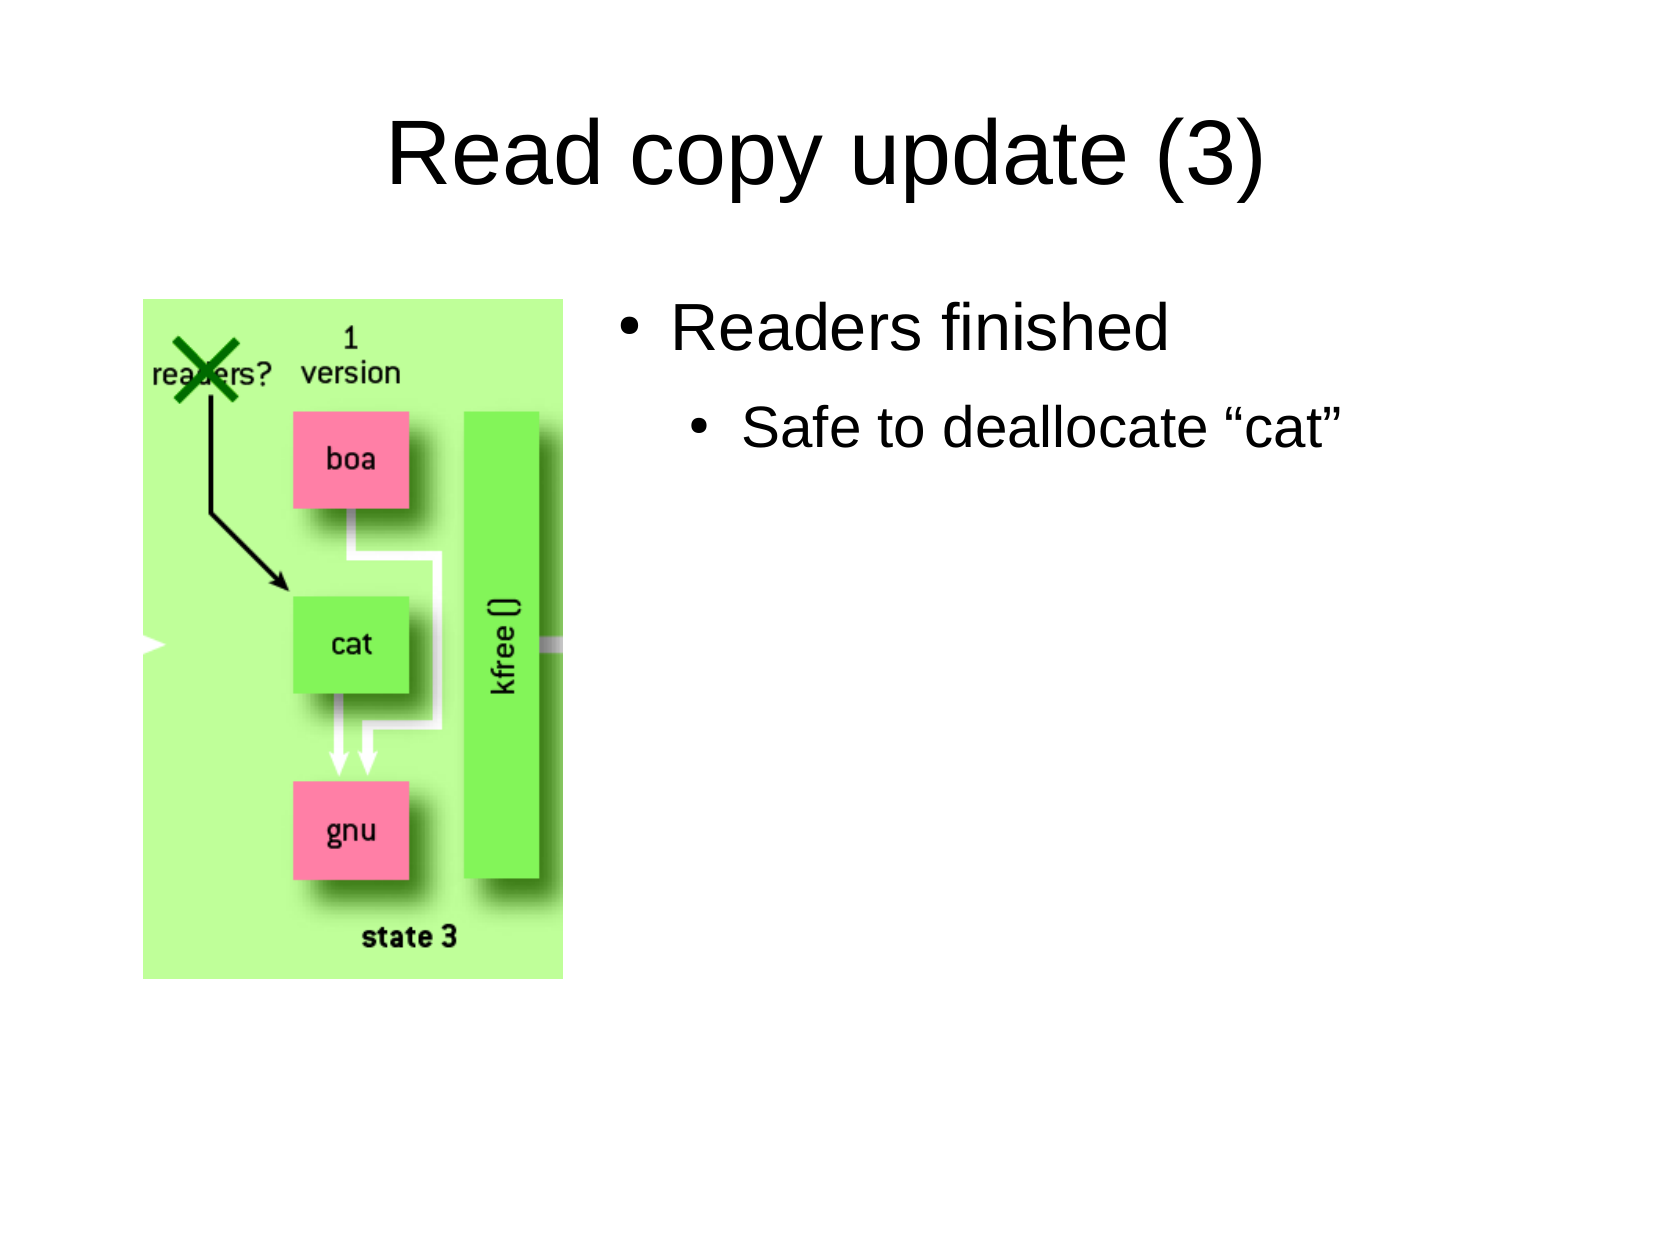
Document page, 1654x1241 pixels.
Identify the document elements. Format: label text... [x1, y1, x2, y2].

picture [143, 299, 563, 979]
list Readers finished Safe to deallocate “cat” [600, 290, 1572, 1010]
title Read copy update (3) [82, 49, 1571, 257]
